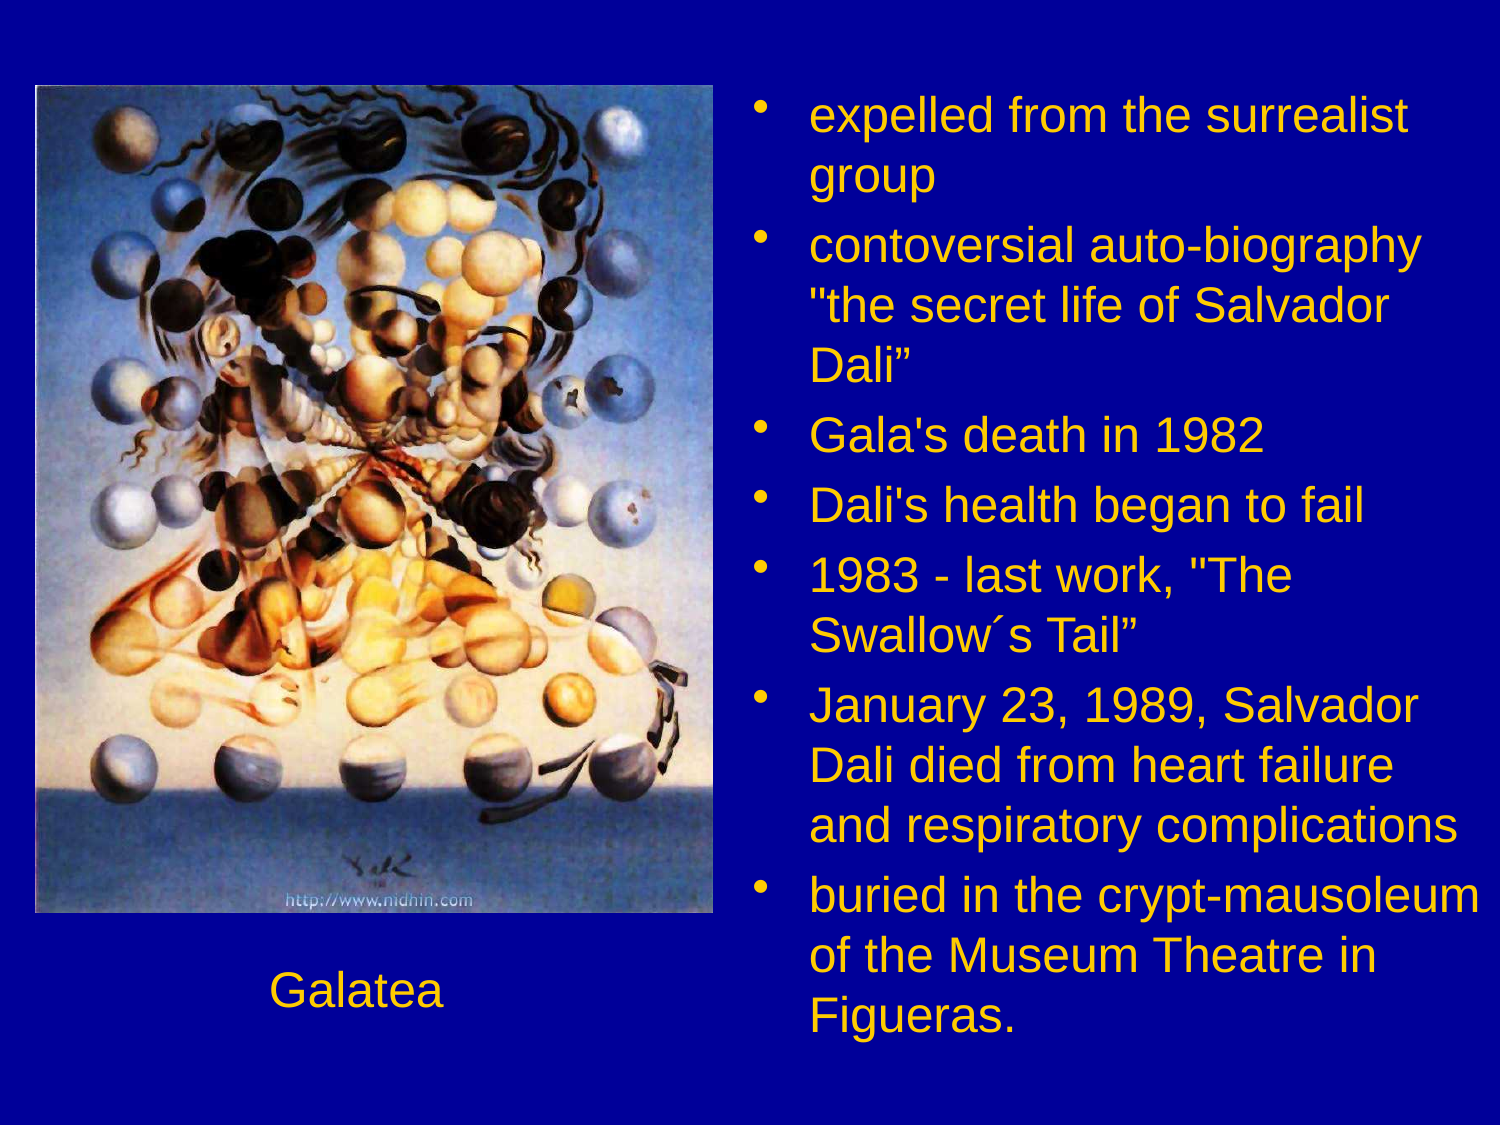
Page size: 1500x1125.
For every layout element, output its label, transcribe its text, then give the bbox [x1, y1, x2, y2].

text_box Galatea [0, 949, 713, 1025]
list expelled from the surrealist group contoversial auto-biography "the secret life of Salvador Dali” Gala's death in 1982 Dali's health began to fail 1983 - last work, "The Swallow´s Tail” January 23, 1989, Salvador Dali died from heart failure and respiratory complications buried in the crypt-mausoleum of the Museum Theatre in Figueras. [737, 75, 1500, 1000]
picture [35, 85, 713, 913]
